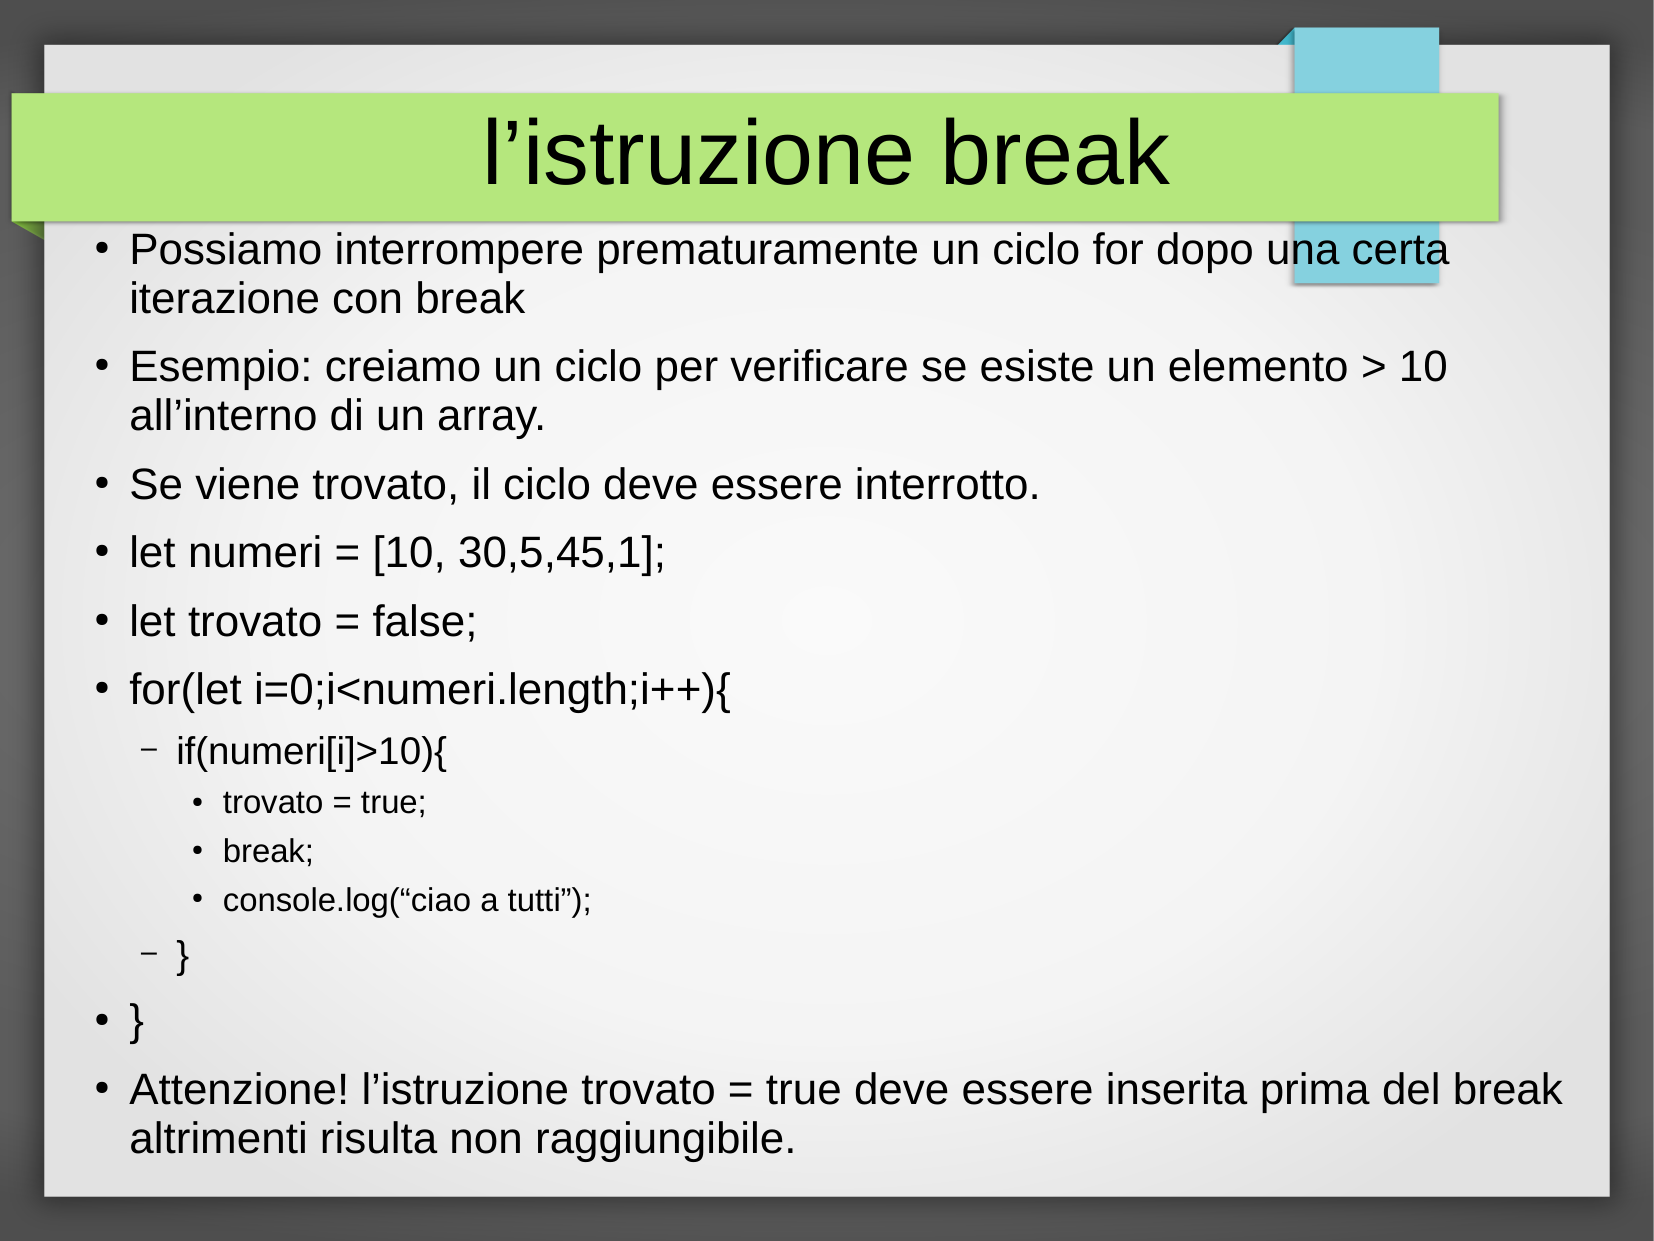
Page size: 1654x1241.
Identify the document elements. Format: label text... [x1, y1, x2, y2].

picture [0, 0, 1654, 1241]
title l’istruzione break [82, 49, 1571, 224]
list Possiamo interrompere prematuramente un ciclo for dopo una certa iterazione con break Esempio: creiamo un ciclo per verificare se esiste un elemento > 10 all’interno di un array. Se viene trovato, il ciclo deve essere interrotto. let numeri = [10, 30,5,45,1]; let trovato = false; for(let i=0;i<numeri.length;i++){ if(numeri[i]>10){ trovato = true; break; console.log(“ciao a tutti”); } } Attenzione! l’istruzione trovato = true deve essere inserita prima del break altrimenti risulta non raggiungibile. [82, 224, 1571, 1170]
